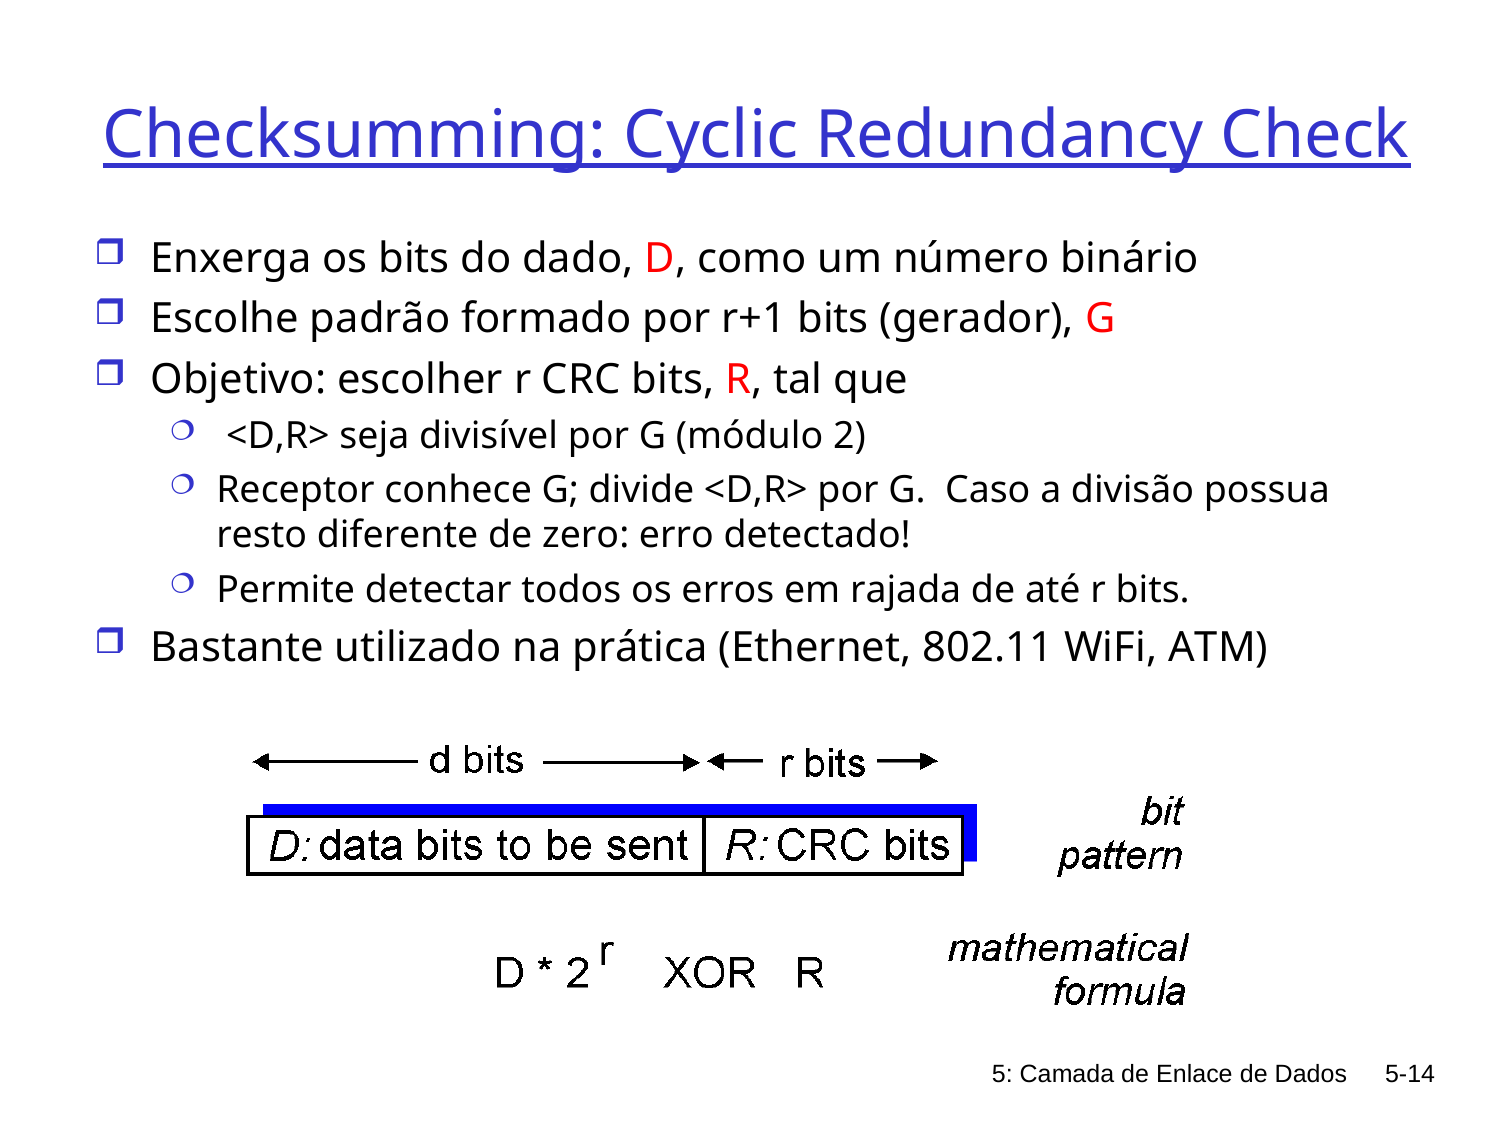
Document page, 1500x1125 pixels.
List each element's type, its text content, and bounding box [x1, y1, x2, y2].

title Checksumming: Cyclic Redundancy Check [87, 37, 1438, 225]
text_box 5-<número> [1339, 1050, 1451, 1125]
list Enxerga os bits do dado, D, como um número binário Escolhe padrão formado por r+1 bits (gerador), G Objetivo: escolher r CRC bits, R, tal que <D,R> seja divisível por G (módulo 2) Receptor conhece G; divide <D,R> por G. Caso a divisão possua resto diferente de zero: erro detectado! Permite detectar todos os erros em rajada de até r bits. Bastante utilizado na prática (Ethernet, 802.11 WiFi, ATM) [79, 223, 1355, 775]
text_box 5: Camada de Enlace de Dados [837, 1050, 1339, 1125]
picture [246, 745, 1189, 1006]
